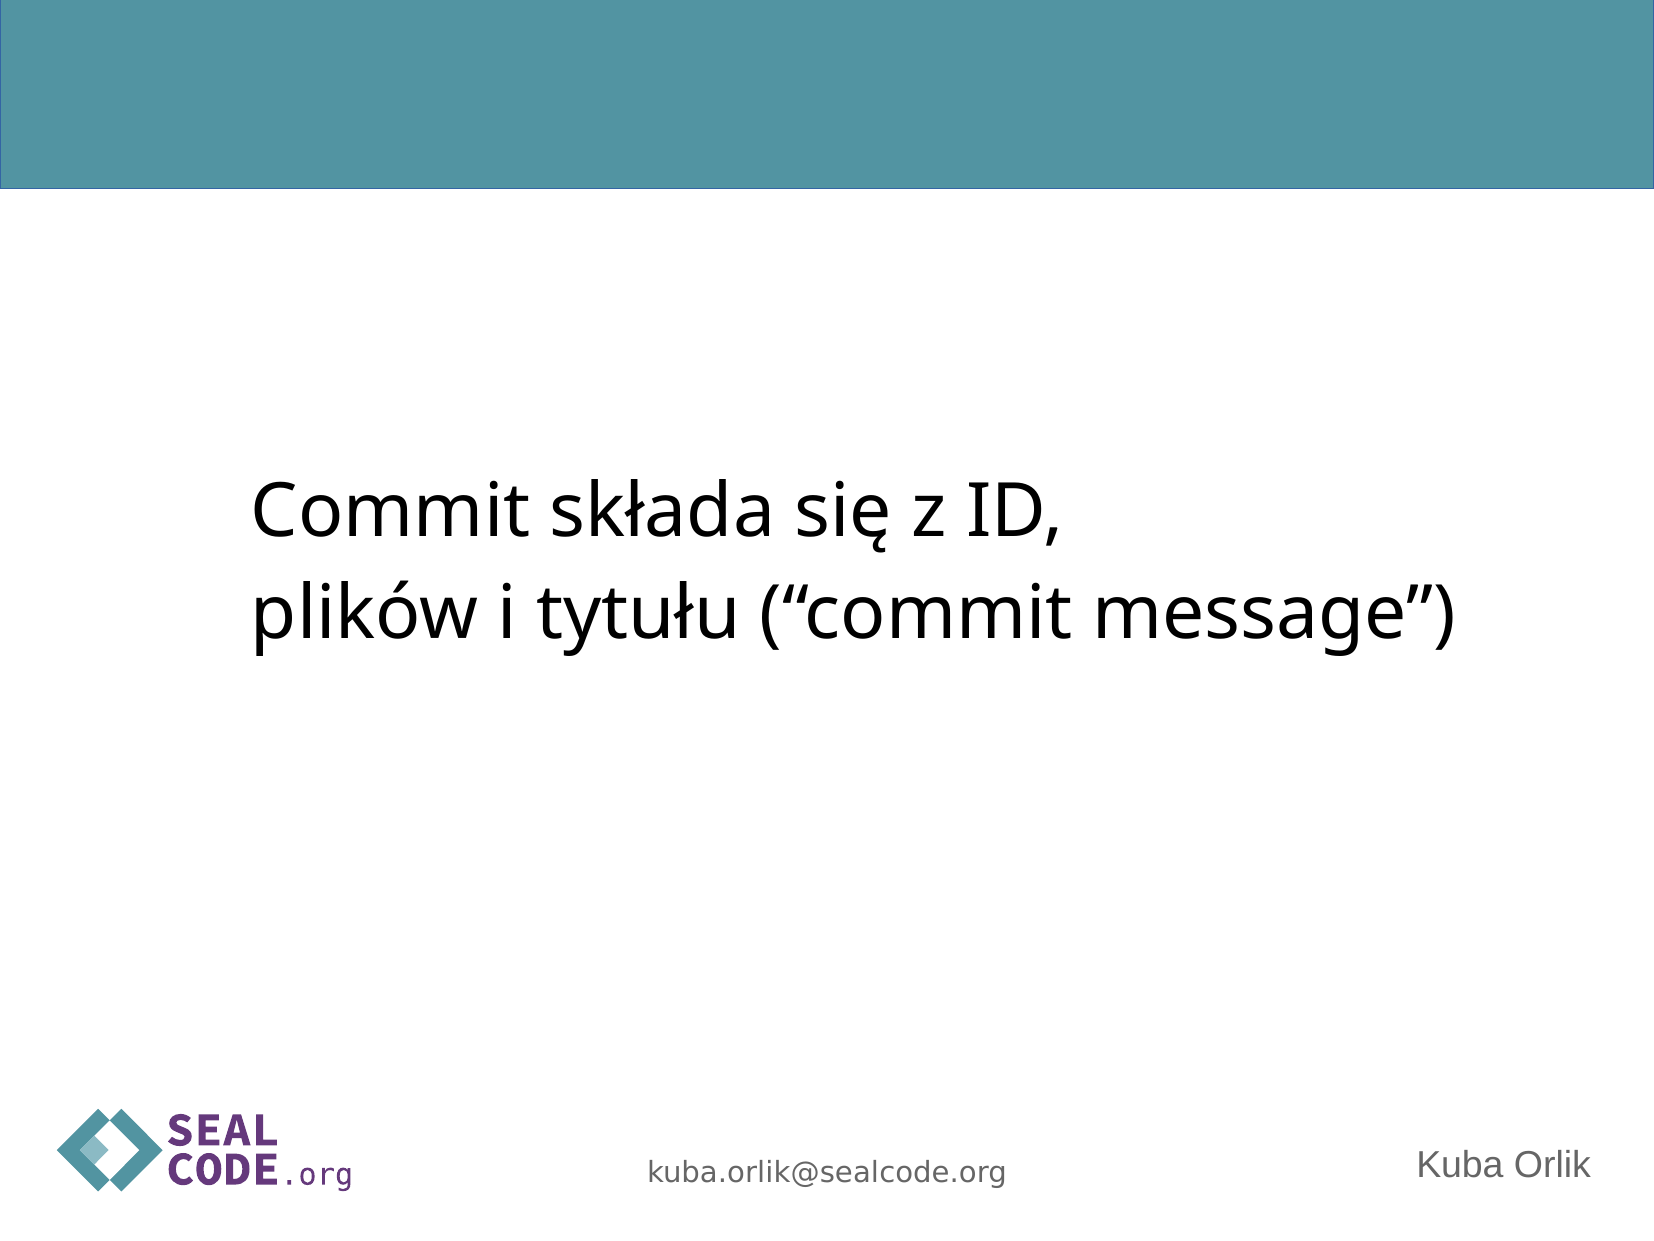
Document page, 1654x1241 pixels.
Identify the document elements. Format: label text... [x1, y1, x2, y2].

text_box Commit składa się z ID, plików i tytułu (“commit message”) [200, 448, 1535, 981]
